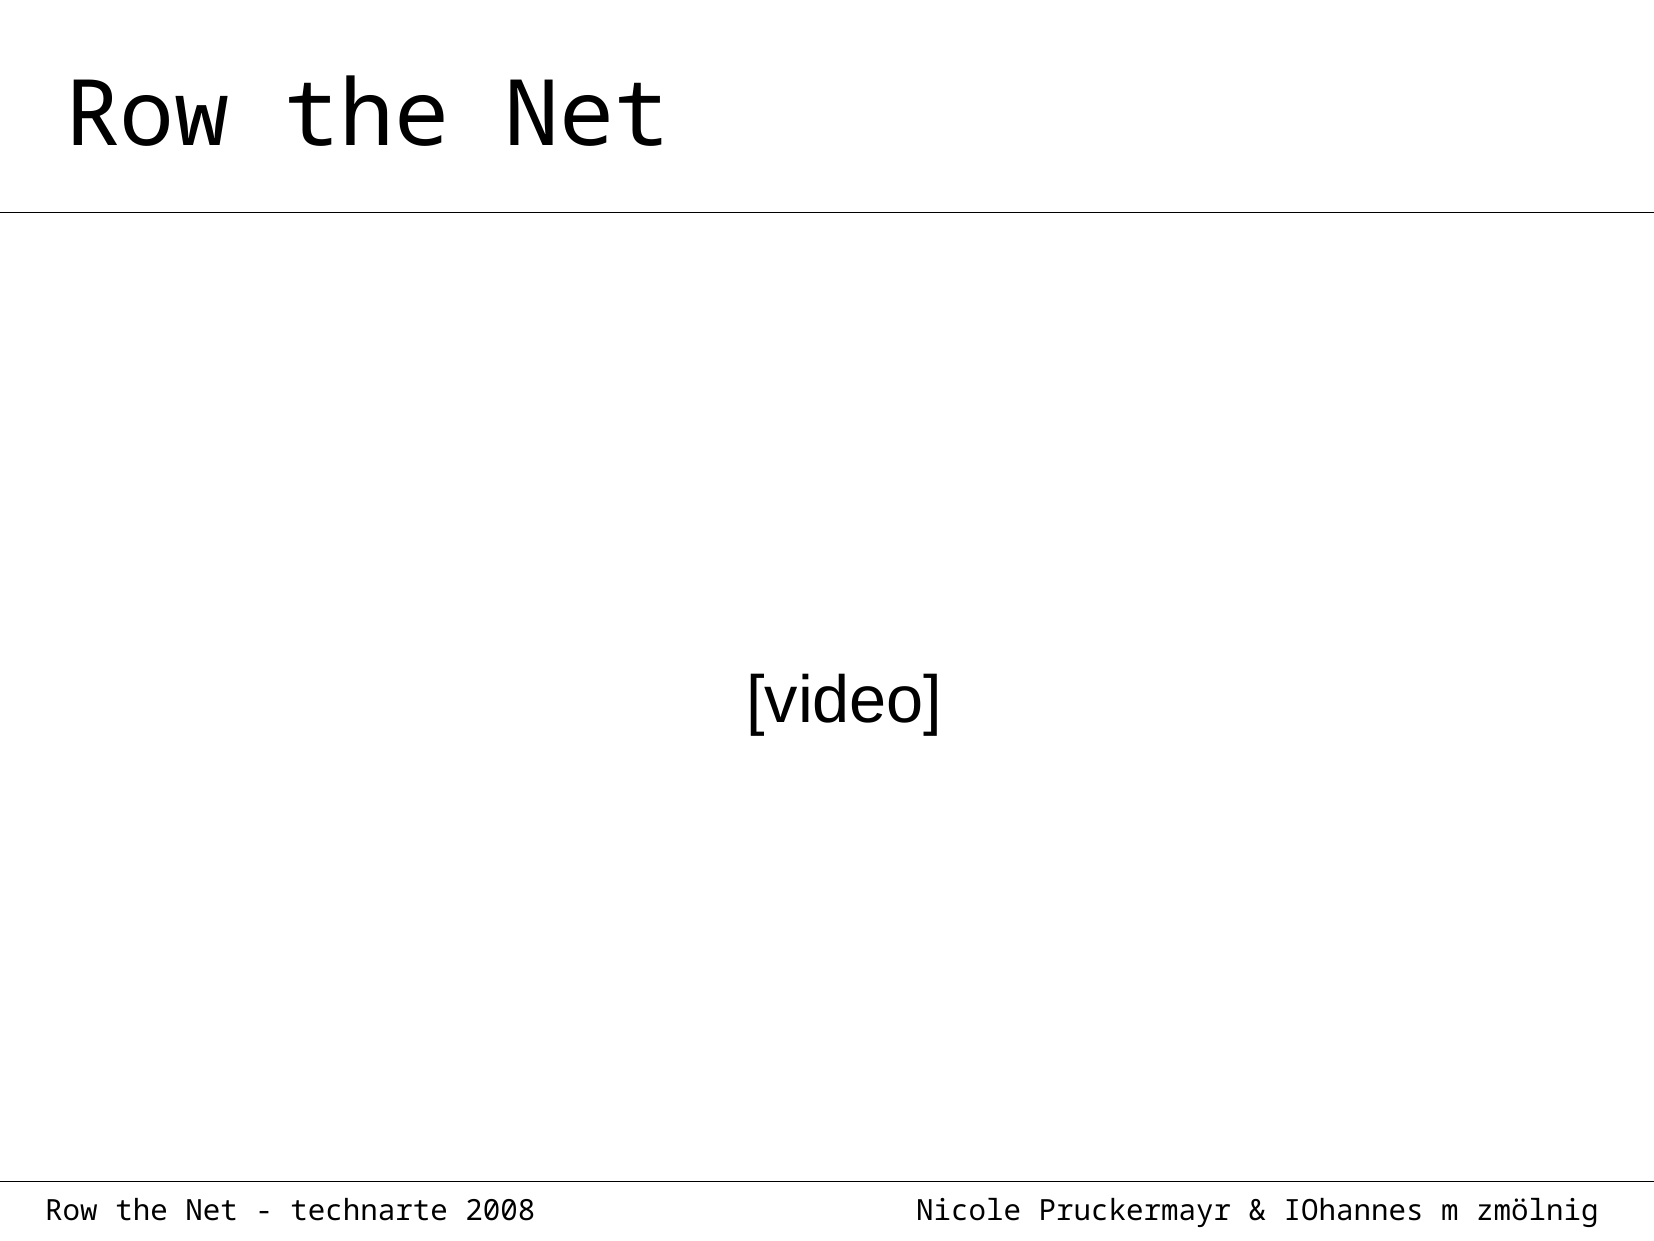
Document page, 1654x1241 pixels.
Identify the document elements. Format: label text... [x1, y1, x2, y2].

subtitle [video] [82, 297, 1571, 1102]
